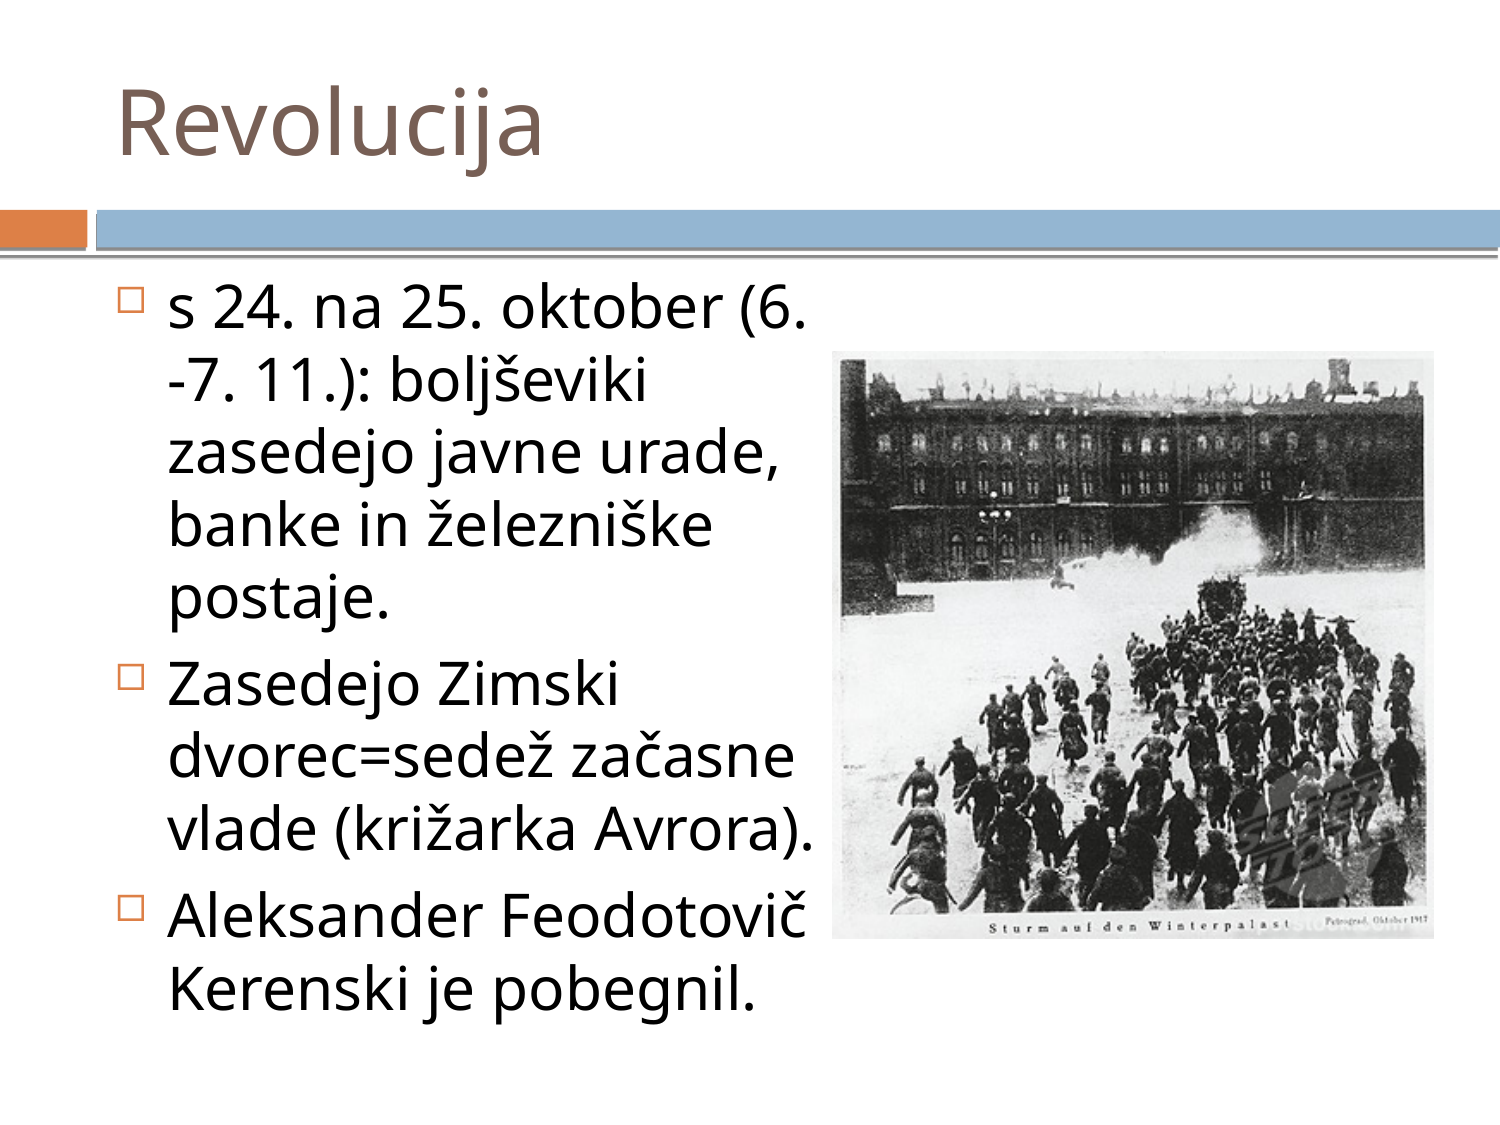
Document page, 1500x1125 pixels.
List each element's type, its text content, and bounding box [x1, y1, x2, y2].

picture [832, 351, 1434, 939]
list s 24. na 25. oktober (6. -7. 11.): boljševiki zasedejo javne urade, banke in železniške postaje. Zasedejo Zimski dvorec=sedež začasne vlade (križarka Avrora). Aleksander Feodotovič Kerenski je pobegnil. [99, 260, 856, 1011]
title Revolucija [99, 37, 1438, 200]
